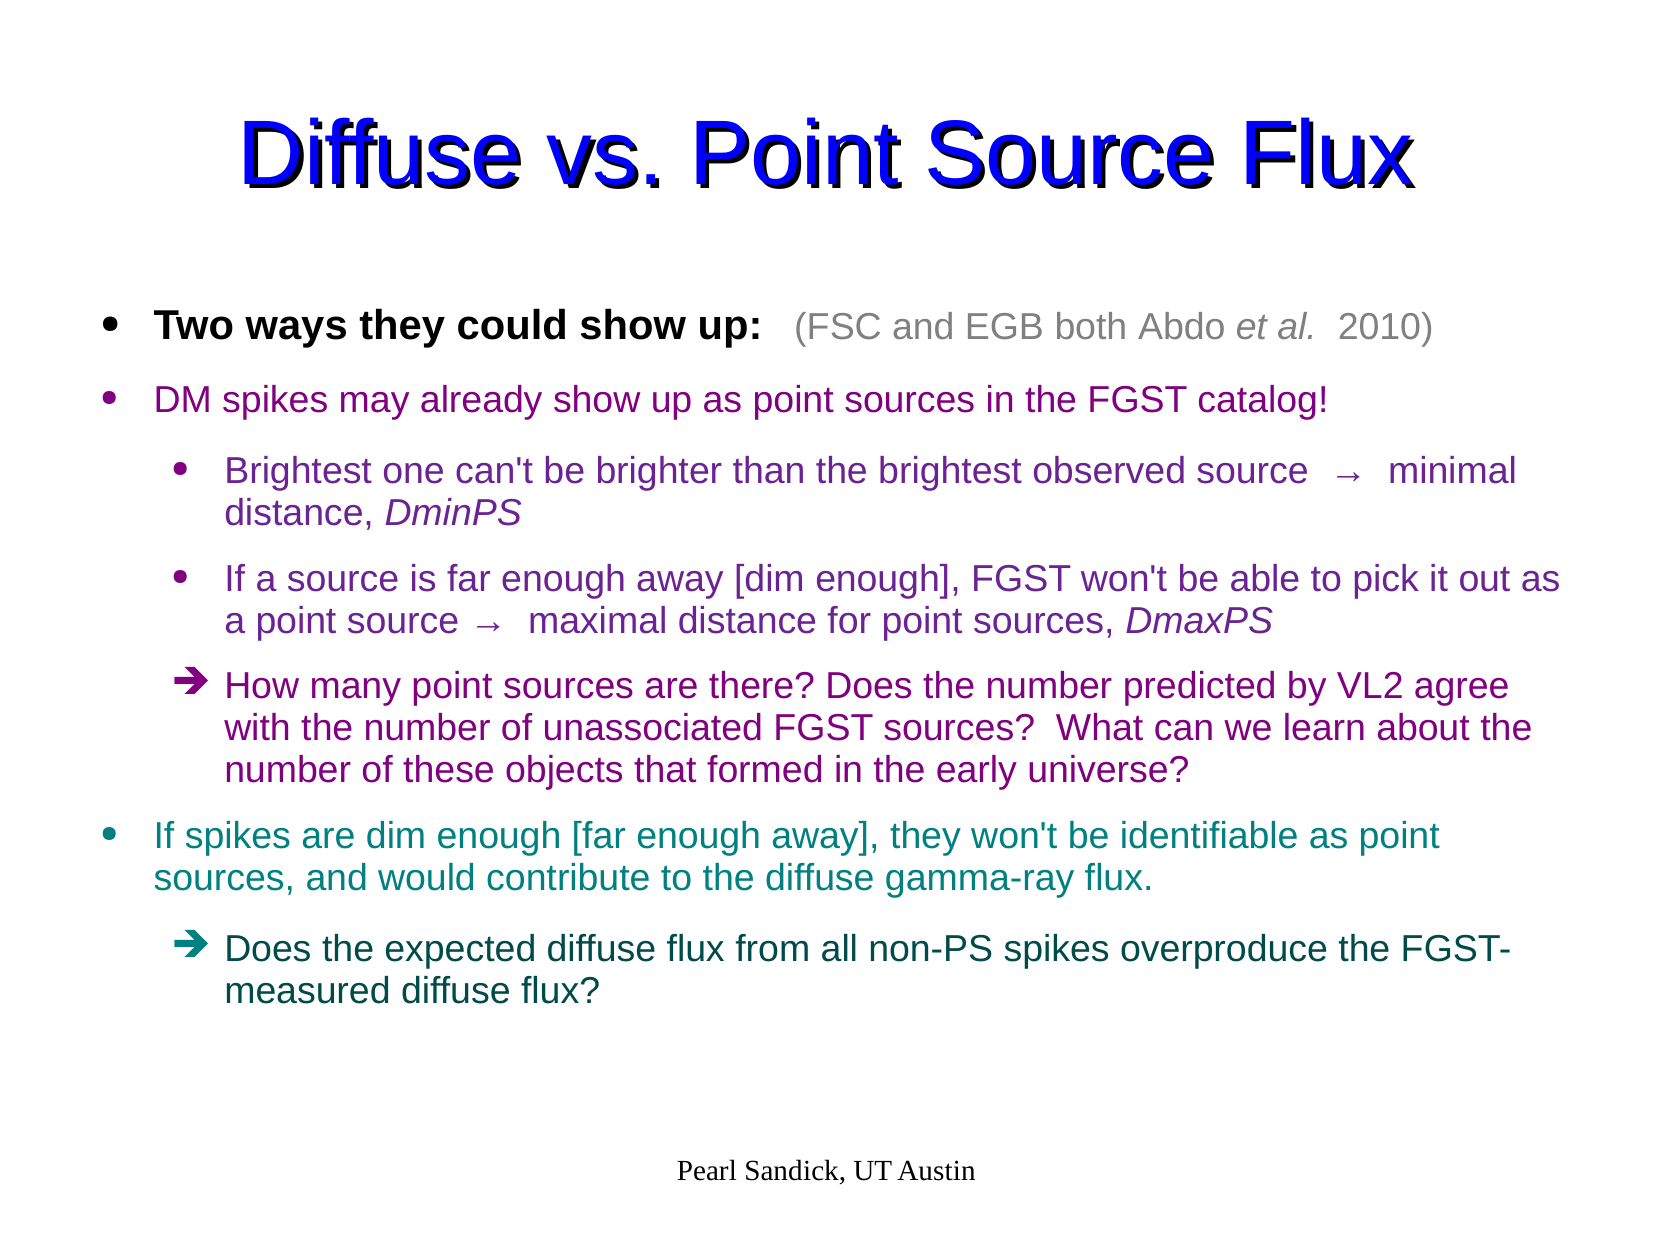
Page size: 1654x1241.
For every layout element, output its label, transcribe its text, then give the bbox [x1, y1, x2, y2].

title Diffuse vs. Point Source Flux [82, 49, 1571, 257]
list Two ways they could show up: (FSC and EGB both Abdo et al. 2010) DM spikes may already show up as point sources in the FGST catalog! Brightest one can't be brighter than the brightest observed source → minimal distance, DminPS If a source is far enough away [dim enough], FGST won't be able to pick it out as a point source → maximal distance for point sources, DmaxPS How many point sources are there? Does the number predicted by VL2 agree with the number of unassociated FGST sources? What can we learn about the number of these objects that formed in the early universe? If spikes are dim enough [far enough away], they won't be identifiable as point sources, and would contribute to the diffuse gamma-ray flux. Does the expected diffuse flux from all non-PS spikes overproduce the FGST-measured diffuse flux? [82, 302, 1571, 1121]
